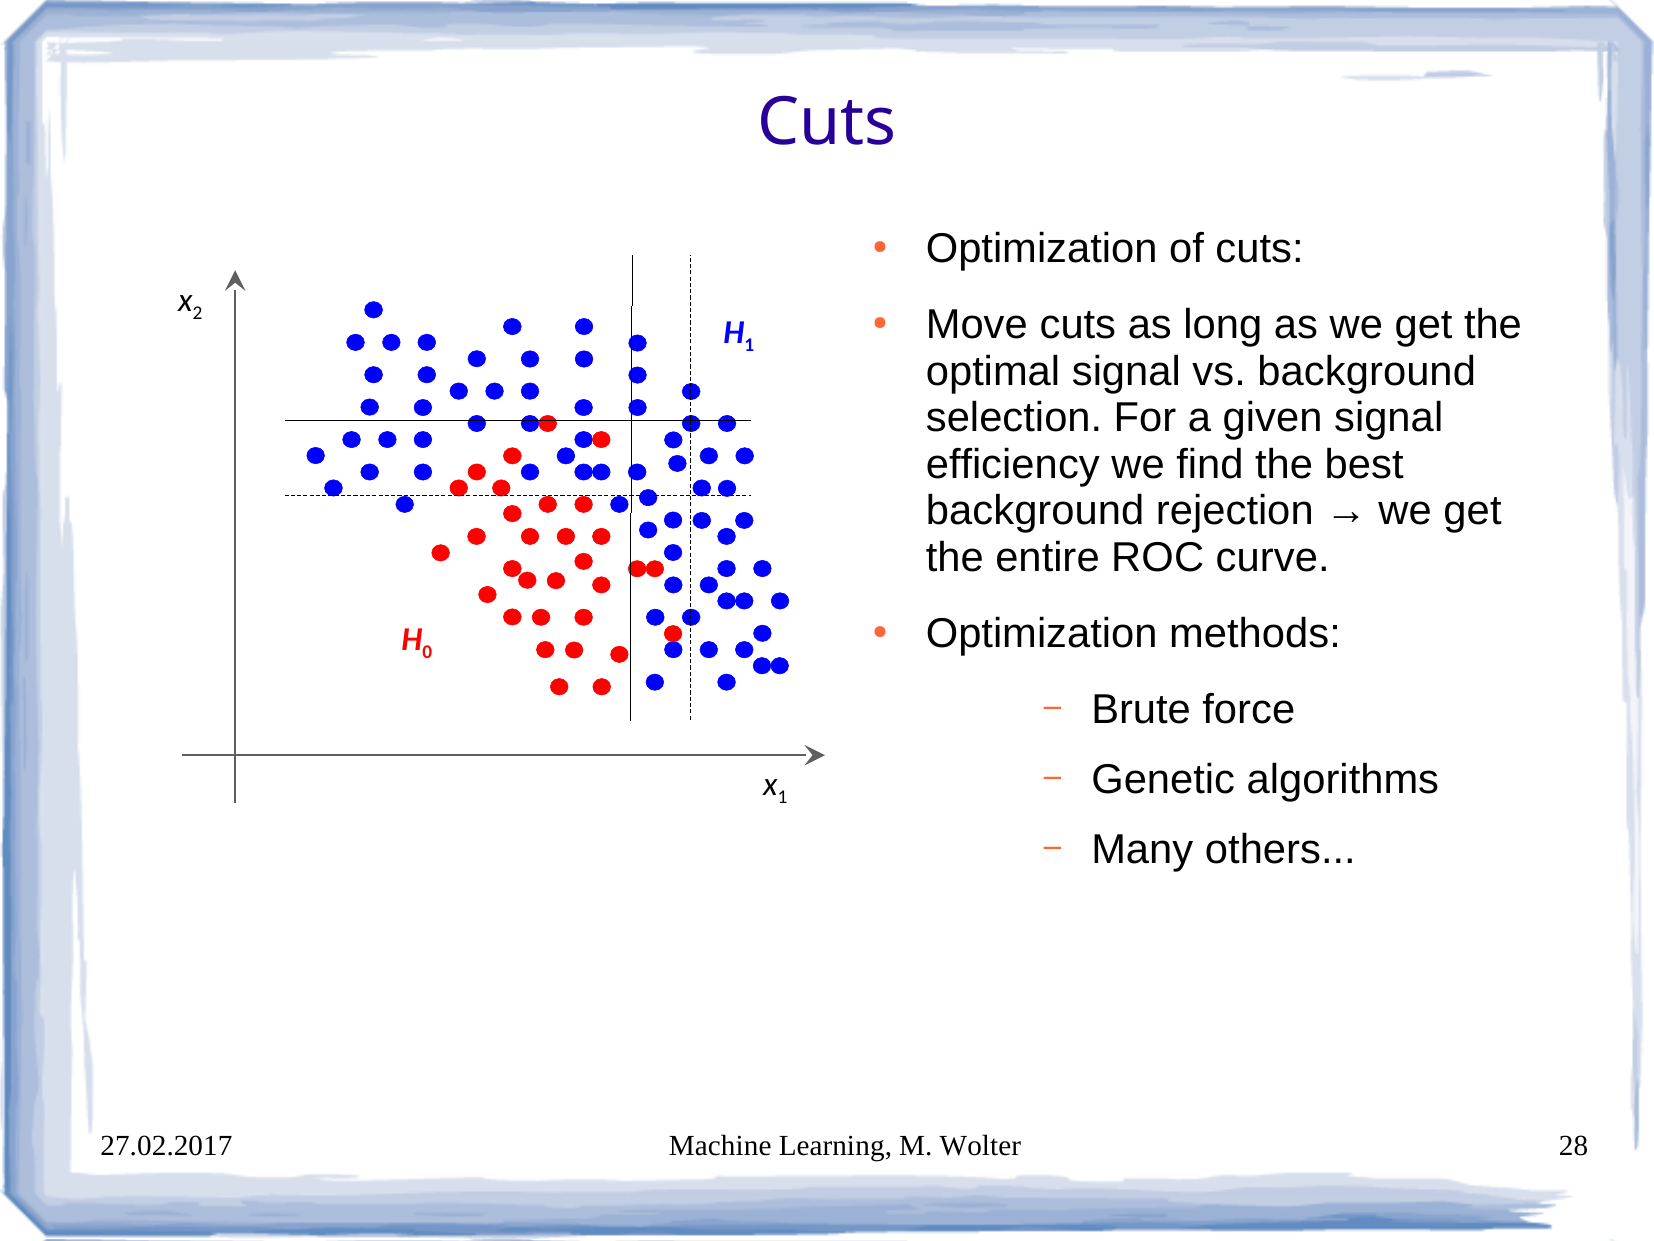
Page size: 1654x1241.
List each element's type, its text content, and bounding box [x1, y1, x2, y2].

text_box [632, 463, 647, 481]
text_box [503, 505, 522, 522]
text_box [547, 572, 565, 589]
text_box [417, 366, 436, 383]
picture [0, 0, 1654, 1241]
title Cuts [82, 49, 1571, 188]
text_box [735, 447, 754, 465]
text_box [485, 382, 504, 400]
text_box [610, 646, 629, 663]
text_box [550, 678, 569, 696]
text_box [538, 496, 557, 513]
text_box [521, 463, 539, 481]
text_box [539, 415, 556, 420]
text_box [364, 301, 383, 319]
text_box [503, 608, 522, 626]
text_box [718, 421, 736, 432]
text_box [395, 496, 414, 513]
text_box [574, 553, 593, 570]
text_box [557, 528, 575, 545]
text_box [717, 673, 736, 691]
text_box H1 [708, 302, 770, 364]
text_box [717, 528, 736, 545]
text_box [664, 431, 683, 449]
text_box [346, 334, 365, 351]
text_box [574, 399, 593, 416]
text_box [632, 399, 647, 416]
text_box [449, 382, 468, 400]
text_box [753, 625, 772, 642]
text_box [735, 641, 754, 658]
text_box [467, 350, 486, 367]
text_box [468, 415, 485, 420]
text_box [503, 560, 537, 589]
text_box [592, 678, 611, 696]
text_box [664, 625, 683, 658]
text_box [492, 479, 511, 497]
text_box [610, 496, 629, 513]
text_box [753, 657, 789, 674]
text_box [718, 480, 736, 497]
text_box [574, 431, 611, 448]
text_box [521, 382, 539, 400]
list Optimization of cuts: Move cuts as long as we get the optimal signal vs. background selection. For a given signal efficiency we find the best background rejection → we get the entire ROC curve. Optimization methods: Brute force Genetic algorithms Many others... [855, 225, 1561, 1111]
text_box [682, 421, 701, 432]
text_box [592, 576, 611, 594]
text_box [306, 447, 325, 464]
text_box [699, 641, 718, 658]
text_box [692, 479, 711, 497]
text_box [682, 609, 701, 626]
text_box [719, 415, 735, 420]
text_box [682, 383, 701, 400]
text_box [771, 592, 789, 610]
text_box [449, 479, 468, 497]
text_box [574, 496, 593, 513]
text_box [632, 334, 647, 352]
text_box [717, 592, 754, 610]
text_box [467, 421, 486, 432]
text_box [364, 366, 383, 383]
text_box [592, 528, 611, 545]
text_box H0 [386, 609, 448, 671]
text_box [324, 479, 343, 497]
text_box [692, 512, 711, 529]
text_box [521, 421, 557, 432]
text_box [557, 447, 575, 465]
text_box [574, 463, 611, 481]
text_box [717, 560, 736, 577]
text_box [467, 528, 486, 545]
text_box [664, 511, 682, 529]
text_box [646, 609, 665, 626]
text_box [378, 431, 397, 448]
text_box [565, 641, 583, 659]
text_box [382, 334, 401, 351]
text_box [503, 447, 522, 465]
text_box [503, 318, 522, 335]
text_box [575, 318, 593, 335]
text_box [632, 366, 647, 384]
text_box x2 [163, 270, 218, 331]
text_box x1 [748, 754, 803, 816]
text_box [417, 334, 436, 351]
text_box [467, 463, 486, 481]
text_box [639, 521, 658, 539]
text_box [360, 398, 379, 416]
text_box [414, 399, 432, 416]
text_box [664, 576, 683, 594]
text_box [478, 586, 497, 603]
text_box [668, 455, 687, 472]
text_box [574, 609, 593, 626]
text_box [536, 641, 555, 658]
text_box [683, 415, 700, 420]
text_box [522, 415, 538, 420]
text_box [699, 447, 718, 465]
text_box [521, 528, 539, 545]
text_box [735, 512, 754, 529]
text_box [532, 609, 550, 626]
text_box [575, 350, 593, 368]
text_box [631, 560, 664, 577]
text_box [753, 560, 772, 577]
text_box [639, 489, 658, 506]
text_box [342, 431, 361, 448]
text_box [521, 350, 539, 368]
text_box [664, 544, 682, 561]
text_box [431, 544, 450, 562]
text_box [646, 673, 664, 691]
text_box [414, 431, 432, 448]
text_box [699, 576, 718, 594]
text_box [360, 463, 379, 481]
text_box [414, 463, 432, 481]
